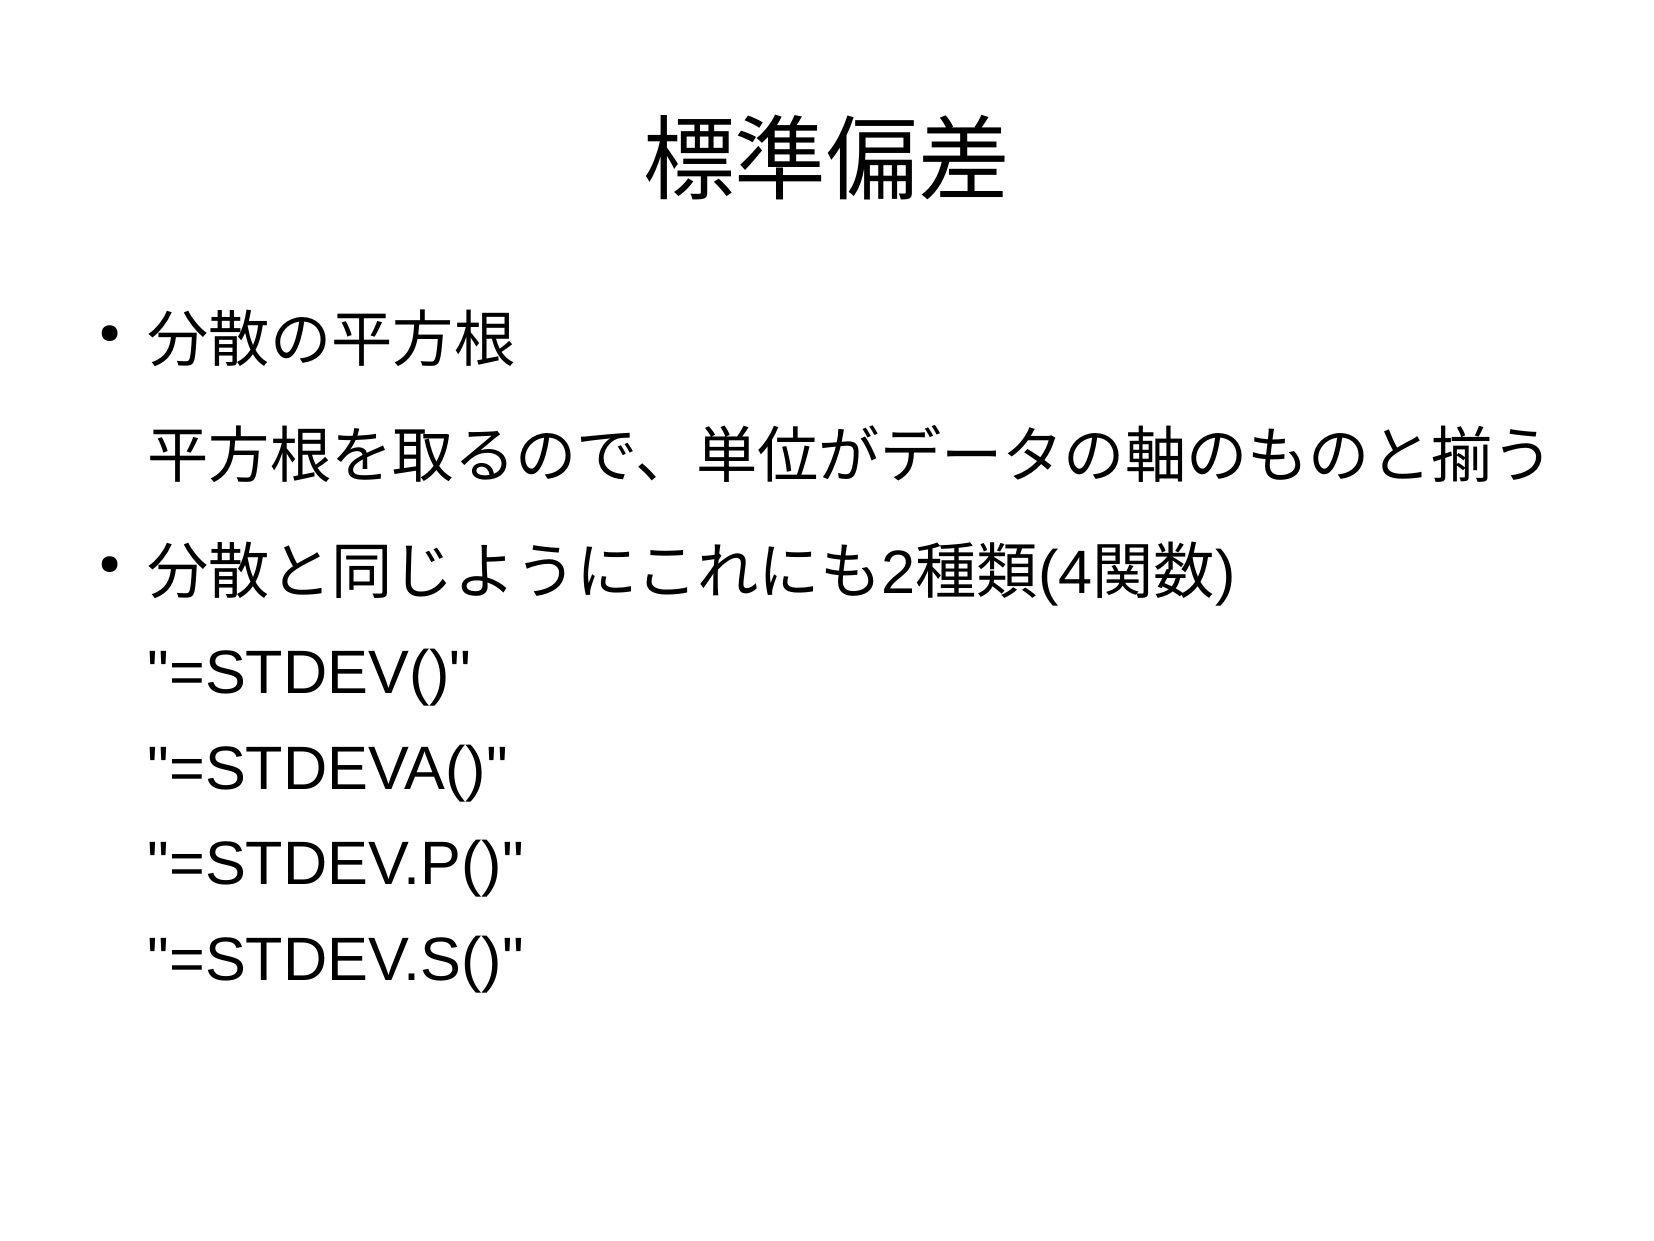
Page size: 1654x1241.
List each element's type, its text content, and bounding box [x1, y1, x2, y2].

title 標準偏差 [82, 49, 1571, 257]
list 分散の平方根 平方根を取るので、単位がデータの軸のものと揃う 分散と同じようにこれにも2種類(4関数) "=STDEV()" "=STDEVA()" "=STDEV.P()" "=STDEV.S()" [82, 290, 1571, 1010]
